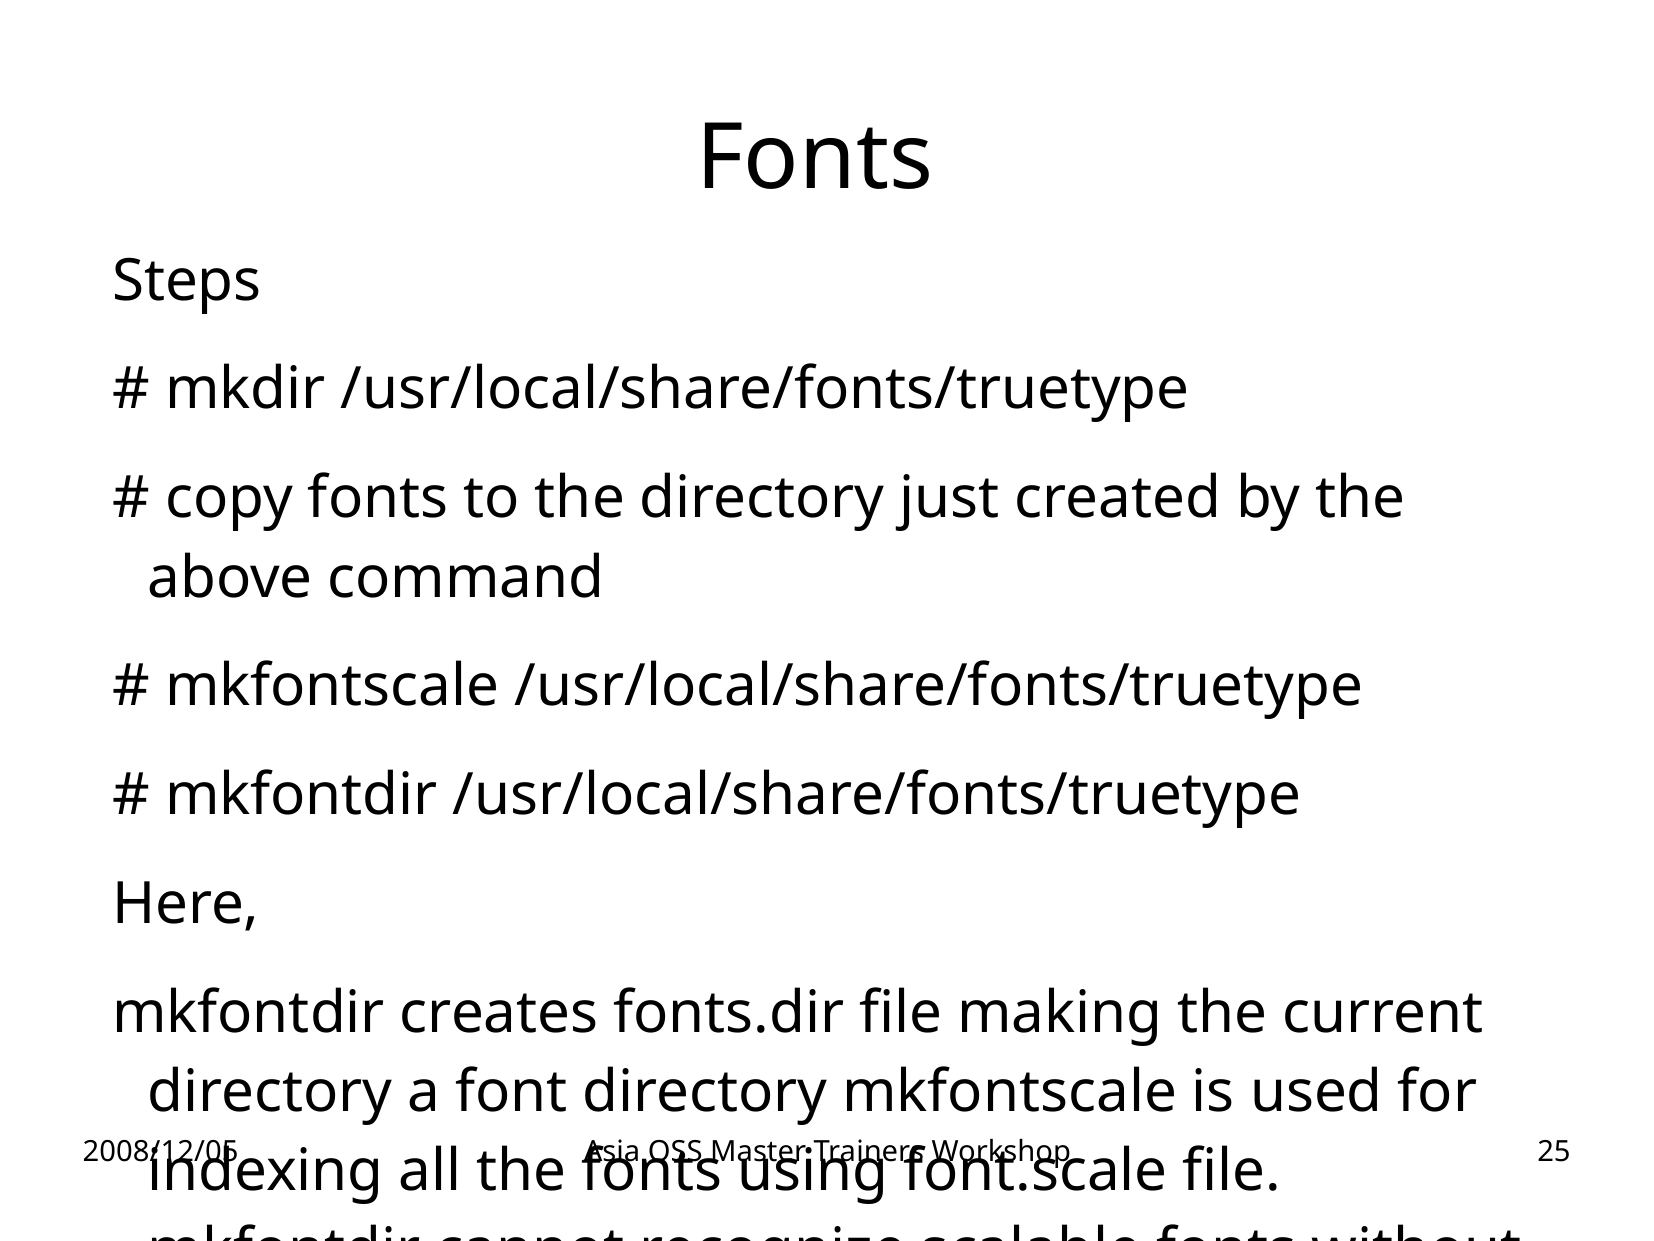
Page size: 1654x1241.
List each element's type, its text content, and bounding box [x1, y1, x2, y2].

list Steps # mkdir /usr/local/share/fonts/truetype # copy fonts to the directory just created by the above command # mkfontscale /usr/local/share/fonts/truetype # mkfontdir /usr/local/share/fonts/truetype Here, mkfontdir creates fonts.dir file making the current directory a font directory mkfontscale is used for indexing all the fonts using font.scale file. mkfontdir cannot recognize scalable fonts without indexing so this should be used first. [76, 237, 1565, 1187]
title Fonts [82, 49, 1571, 257]
